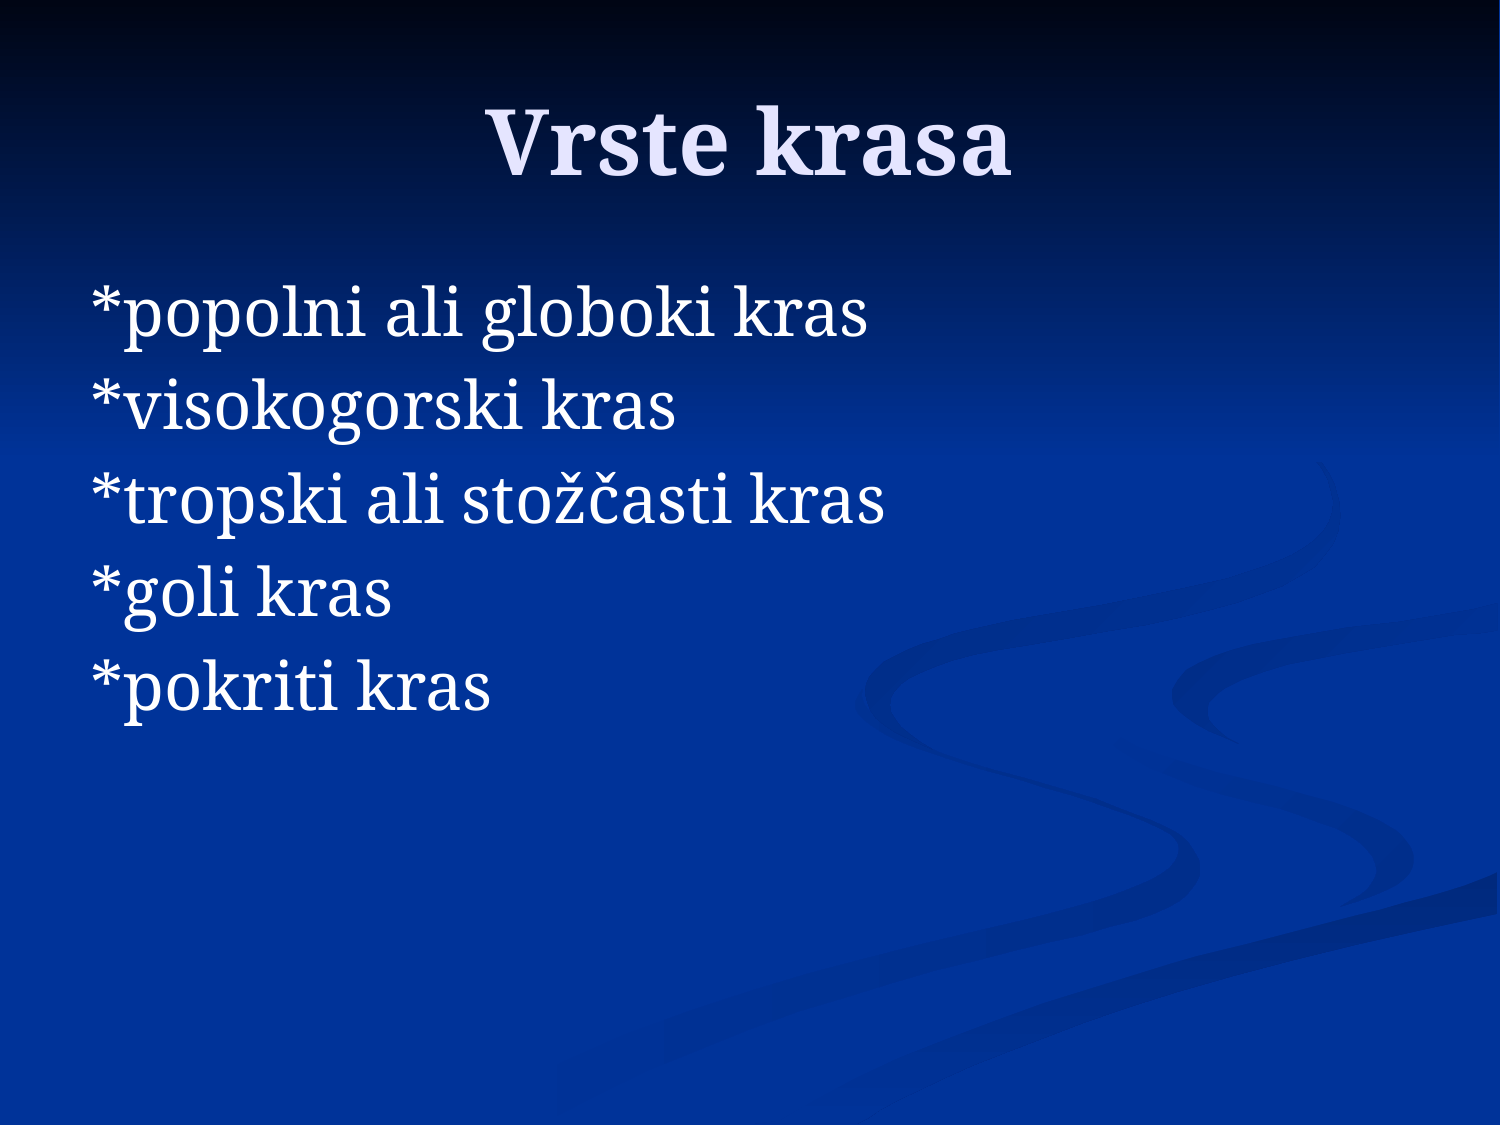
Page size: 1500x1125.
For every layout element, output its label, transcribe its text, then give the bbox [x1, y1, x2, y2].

list *popolni ali globoki kras *visokogorski kras *tropski ali stožčasti kras *goli kras *pokriti kras [75, 262, 1425, 1005]
title Vrste krasa [75, 45, 1425, 233]
